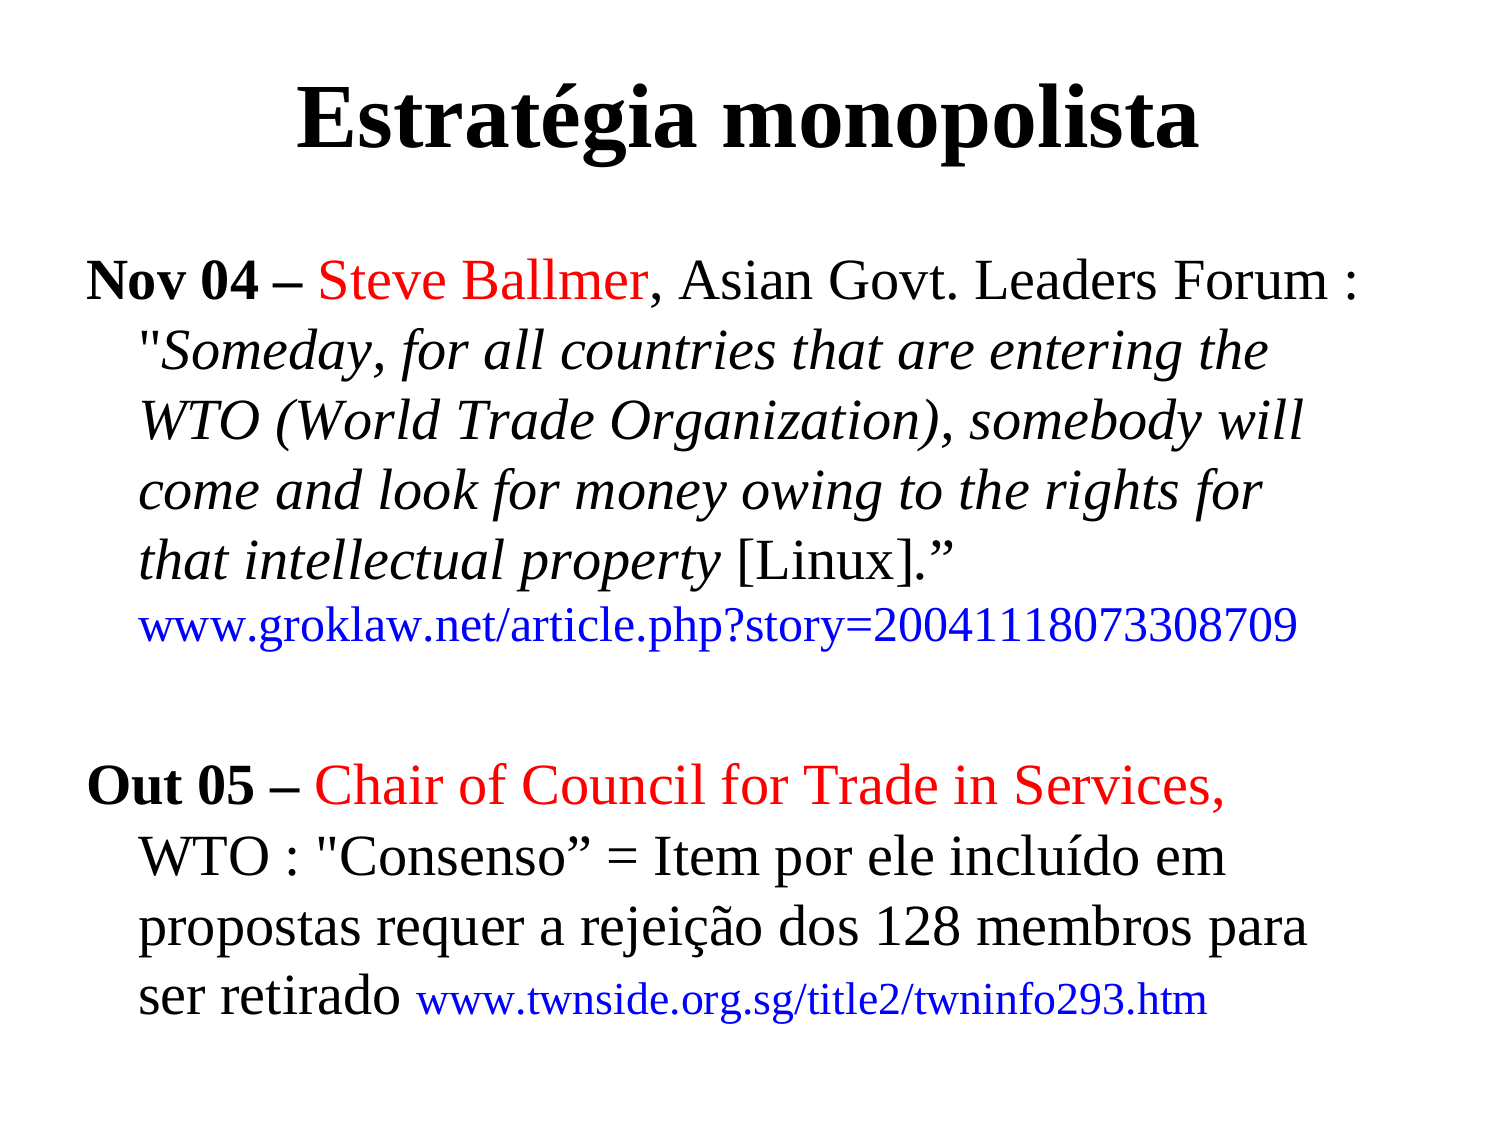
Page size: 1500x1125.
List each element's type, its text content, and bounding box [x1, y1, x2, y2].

text_box Estratégia monopolista [22, 19, 1477, 208]
text_box Nov 04 – Steve Ballmer, Asian Govt. Leaders Forum : "Someday, for all countries that are entering the WTO (World Trade Organization), somebody will come and look for money owing to the rights for that intellectual property [Linux].” www.groklaw.net/article.php?story=20041118073308709 Out 05 – Chair of Council for Trade in Services, WTO : "Consenso” = Item por ele incluído em propostas requer a rejeição dos 128 membros para ser retirado www.twnside.org.sg/title2/twninfo293.htm [82, 241, 1368, 1051]
